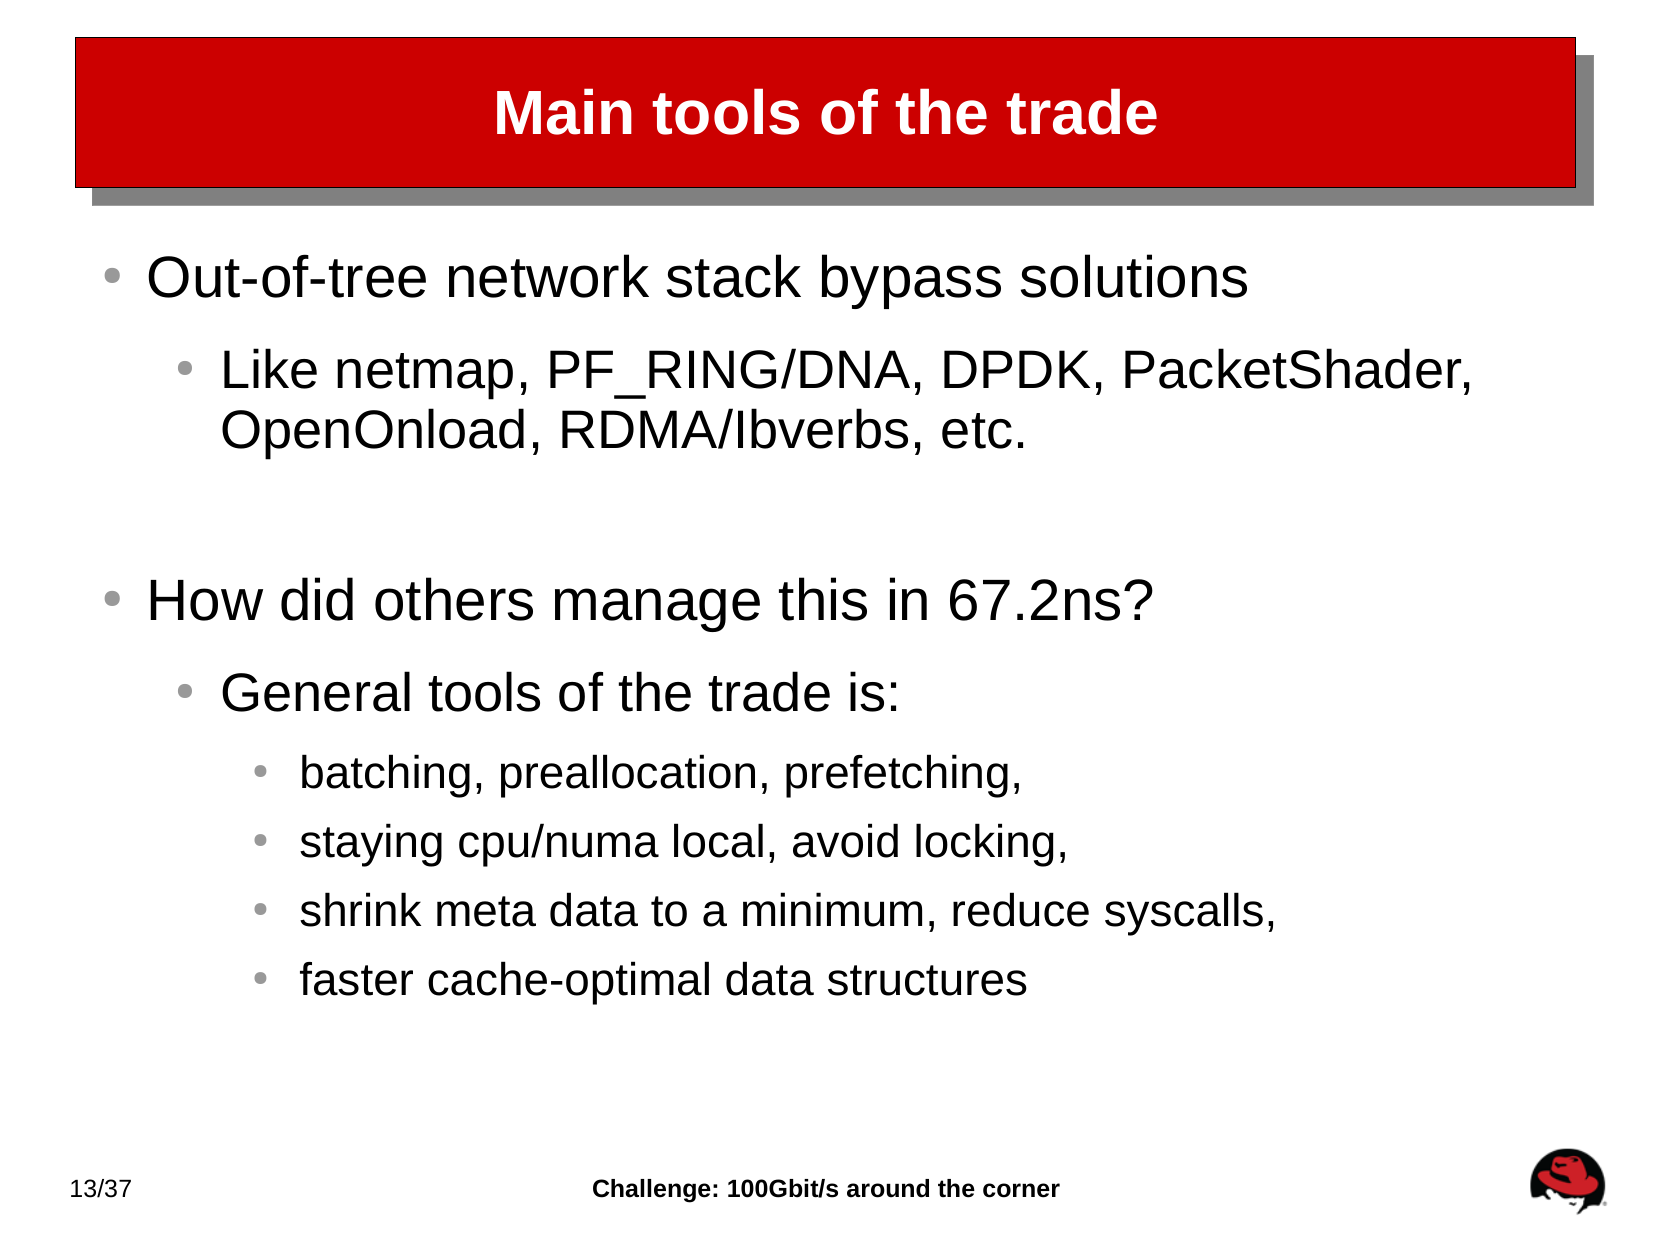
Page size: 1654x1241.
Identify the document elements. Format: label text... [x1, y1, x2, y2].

title Main tools of the trade [82, 37, 1571, 188]
picture [1529, 1146, 1613, 1224]
list Out-of-tree network stack bypass solutions Like netmap, PF_RING/DNA, DPDK, PacketShader, OpenOnload, RDMA/Ibverbs, etc. How did others manage this in 67.2ns? General tools of the trade is: batching, preallocation, prefetching, staying cpu/numa local, avoid locking, shrink meta data to a minimum, reduce syscalls, faster cache-optimal data structures [86, 244, 1576, 1039]
